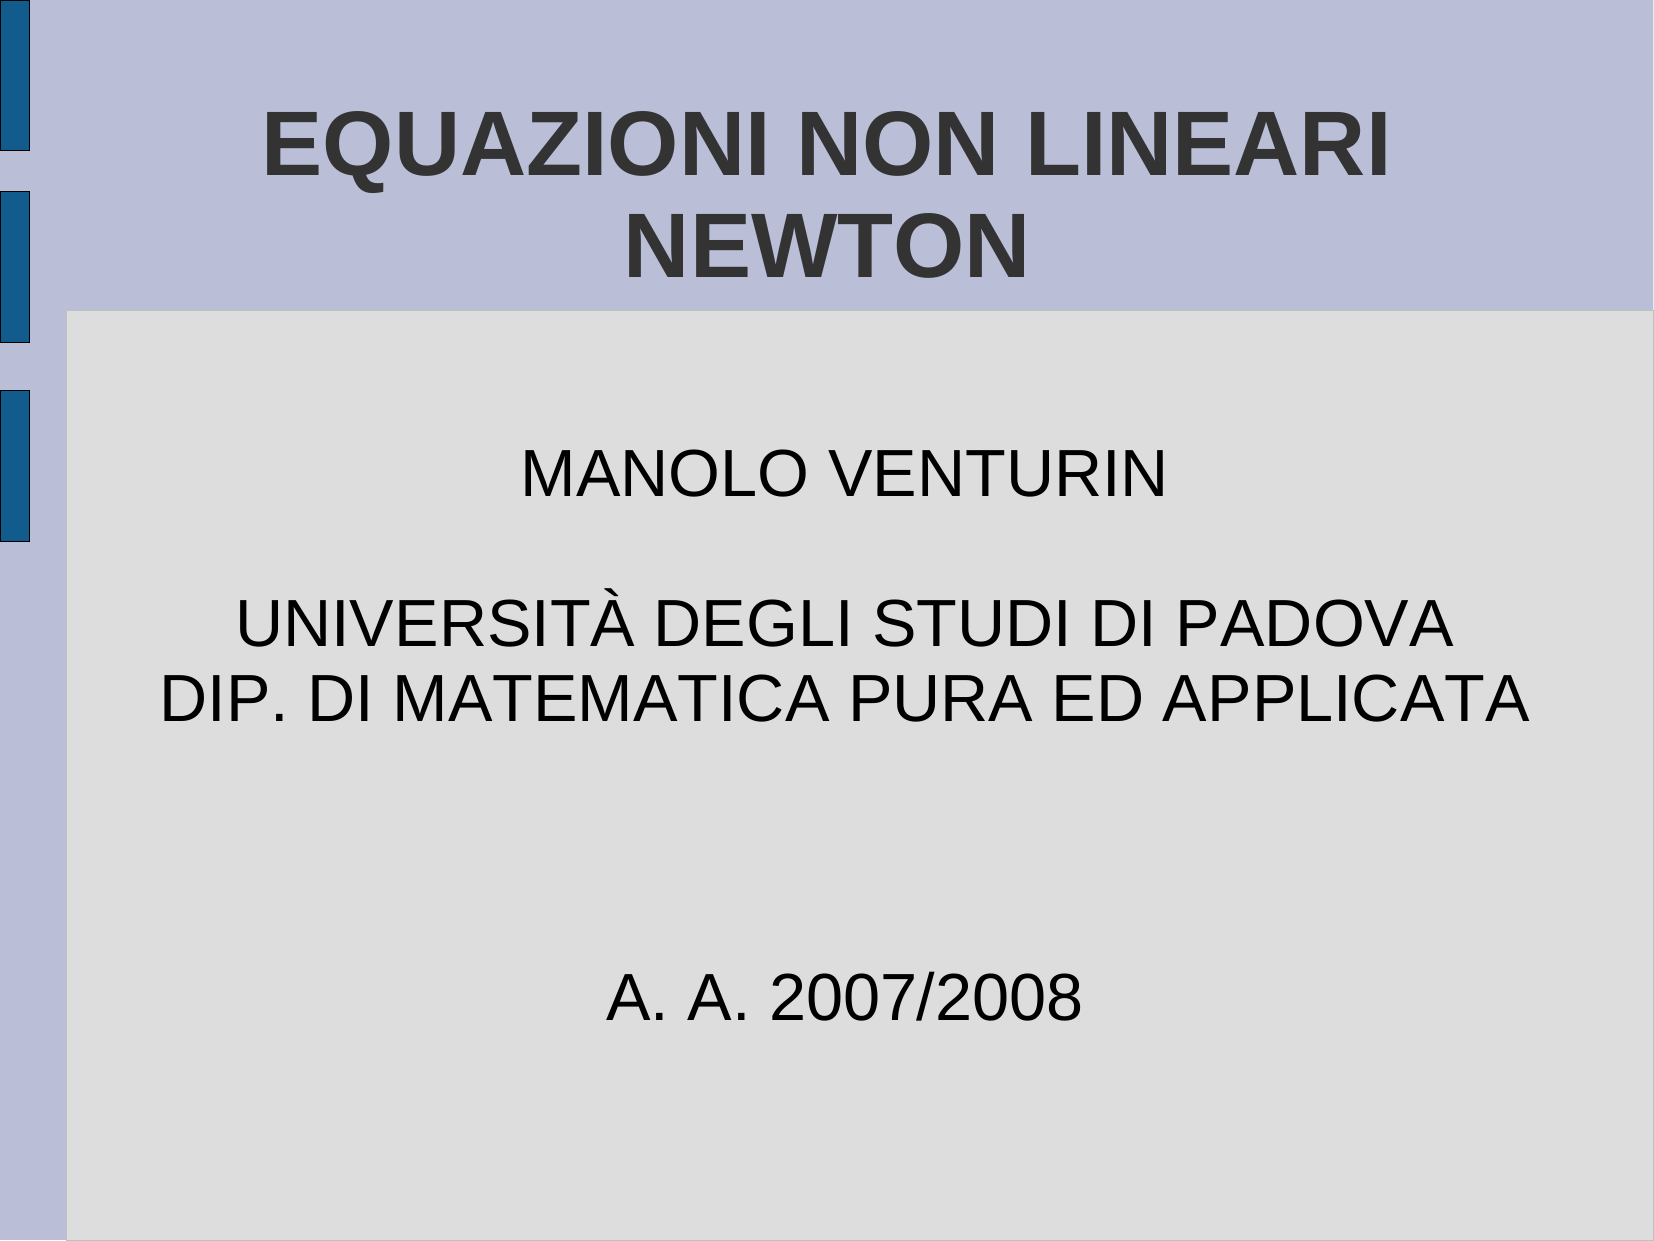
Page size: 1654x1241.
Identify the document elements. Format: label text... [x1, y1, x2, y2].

title EQUAZIONI NON LINEARI NEWTON [121, 92, 1534, 298]
subtitle MANOLO VENTURIN UNIVERSITÀ DEGLI STUDI DI PADOVA DIP. DI MATEMATICA PURA ED APPLICATA A. A. 2007/2008 [121, 352, 1534, 1119]
